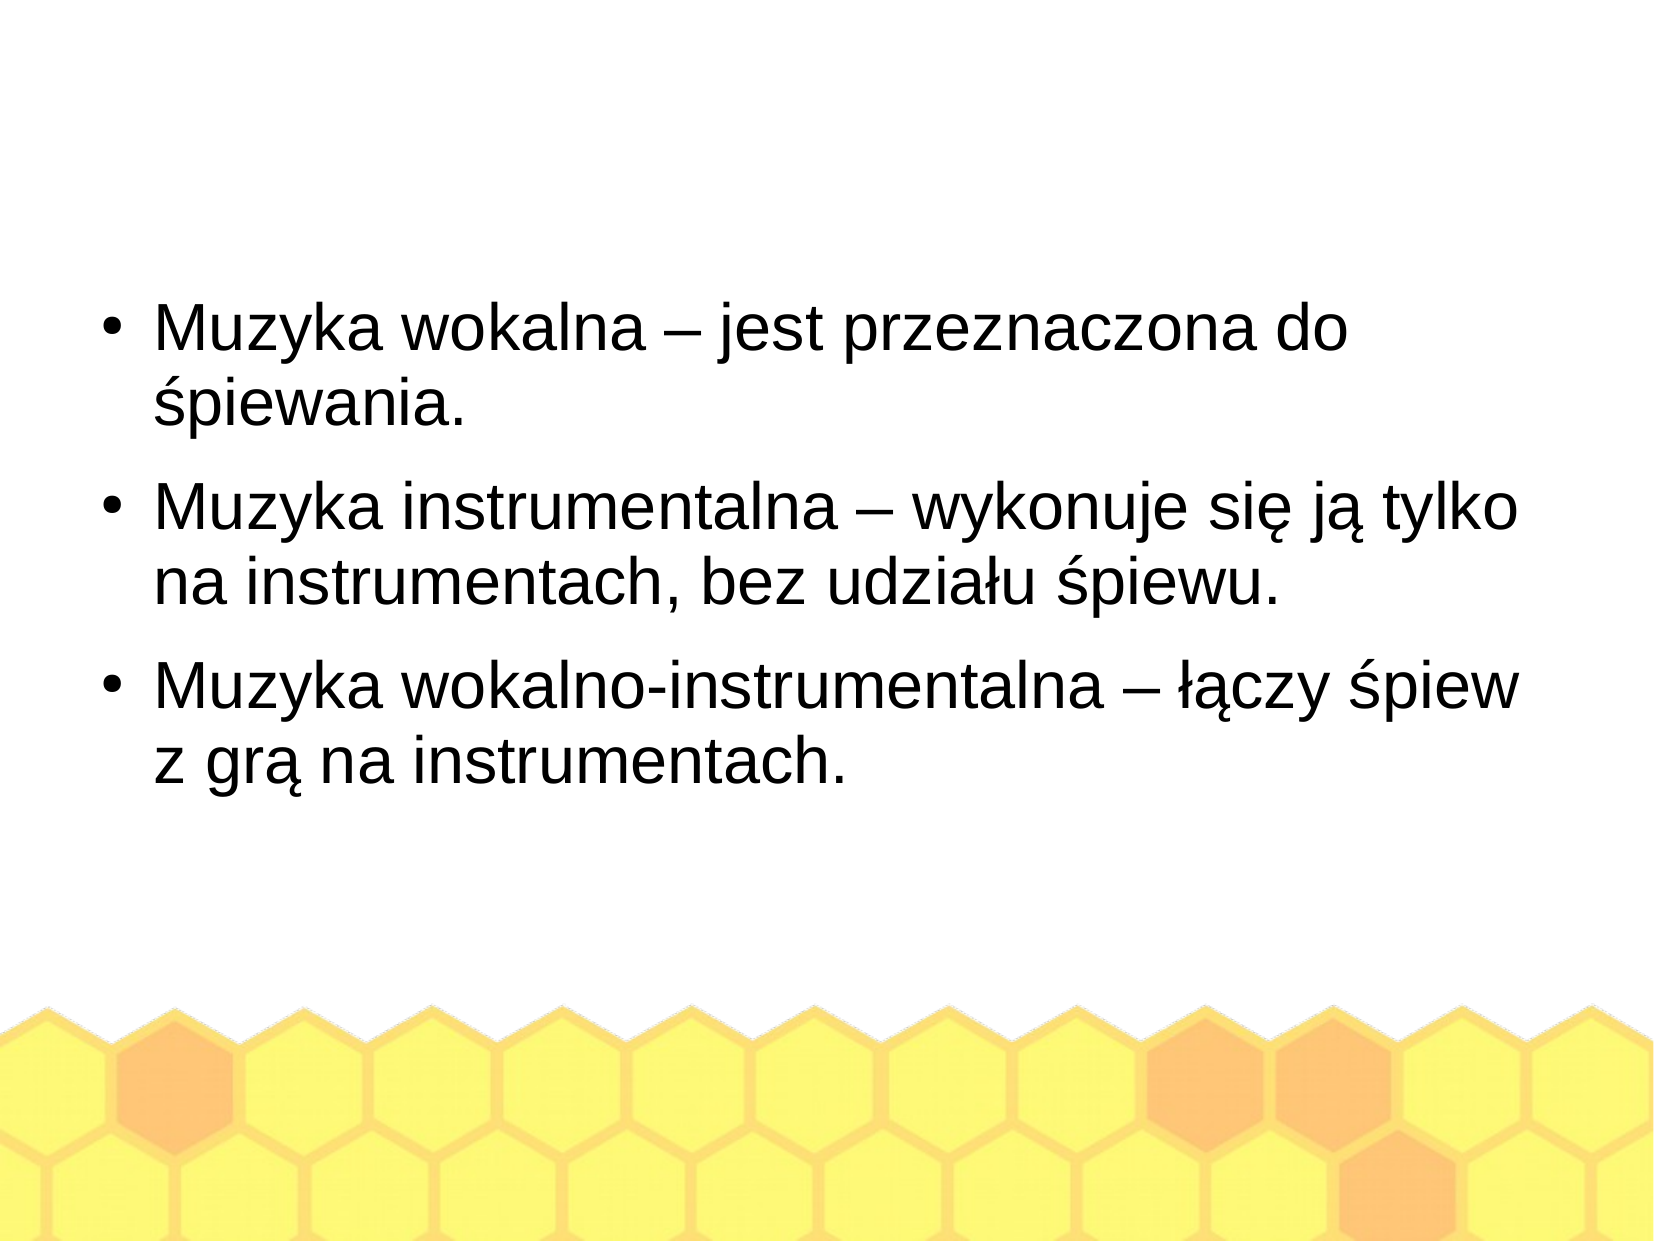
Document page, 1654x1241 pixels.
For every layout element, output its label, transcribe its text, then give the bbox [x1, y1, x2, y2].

list Muzyka wokalna – jest przeznaczona do śpiewania. Muzyka instrumentalna – wykonuje się ją tylko na instrumentach, bez udziału śpiewu. Muzyka wokalno-instrumentalna – łączy śpiew z grą na instrumentach. [82, 290, 1571, 1010]
picture [0, 1001, 1654, 1241]
